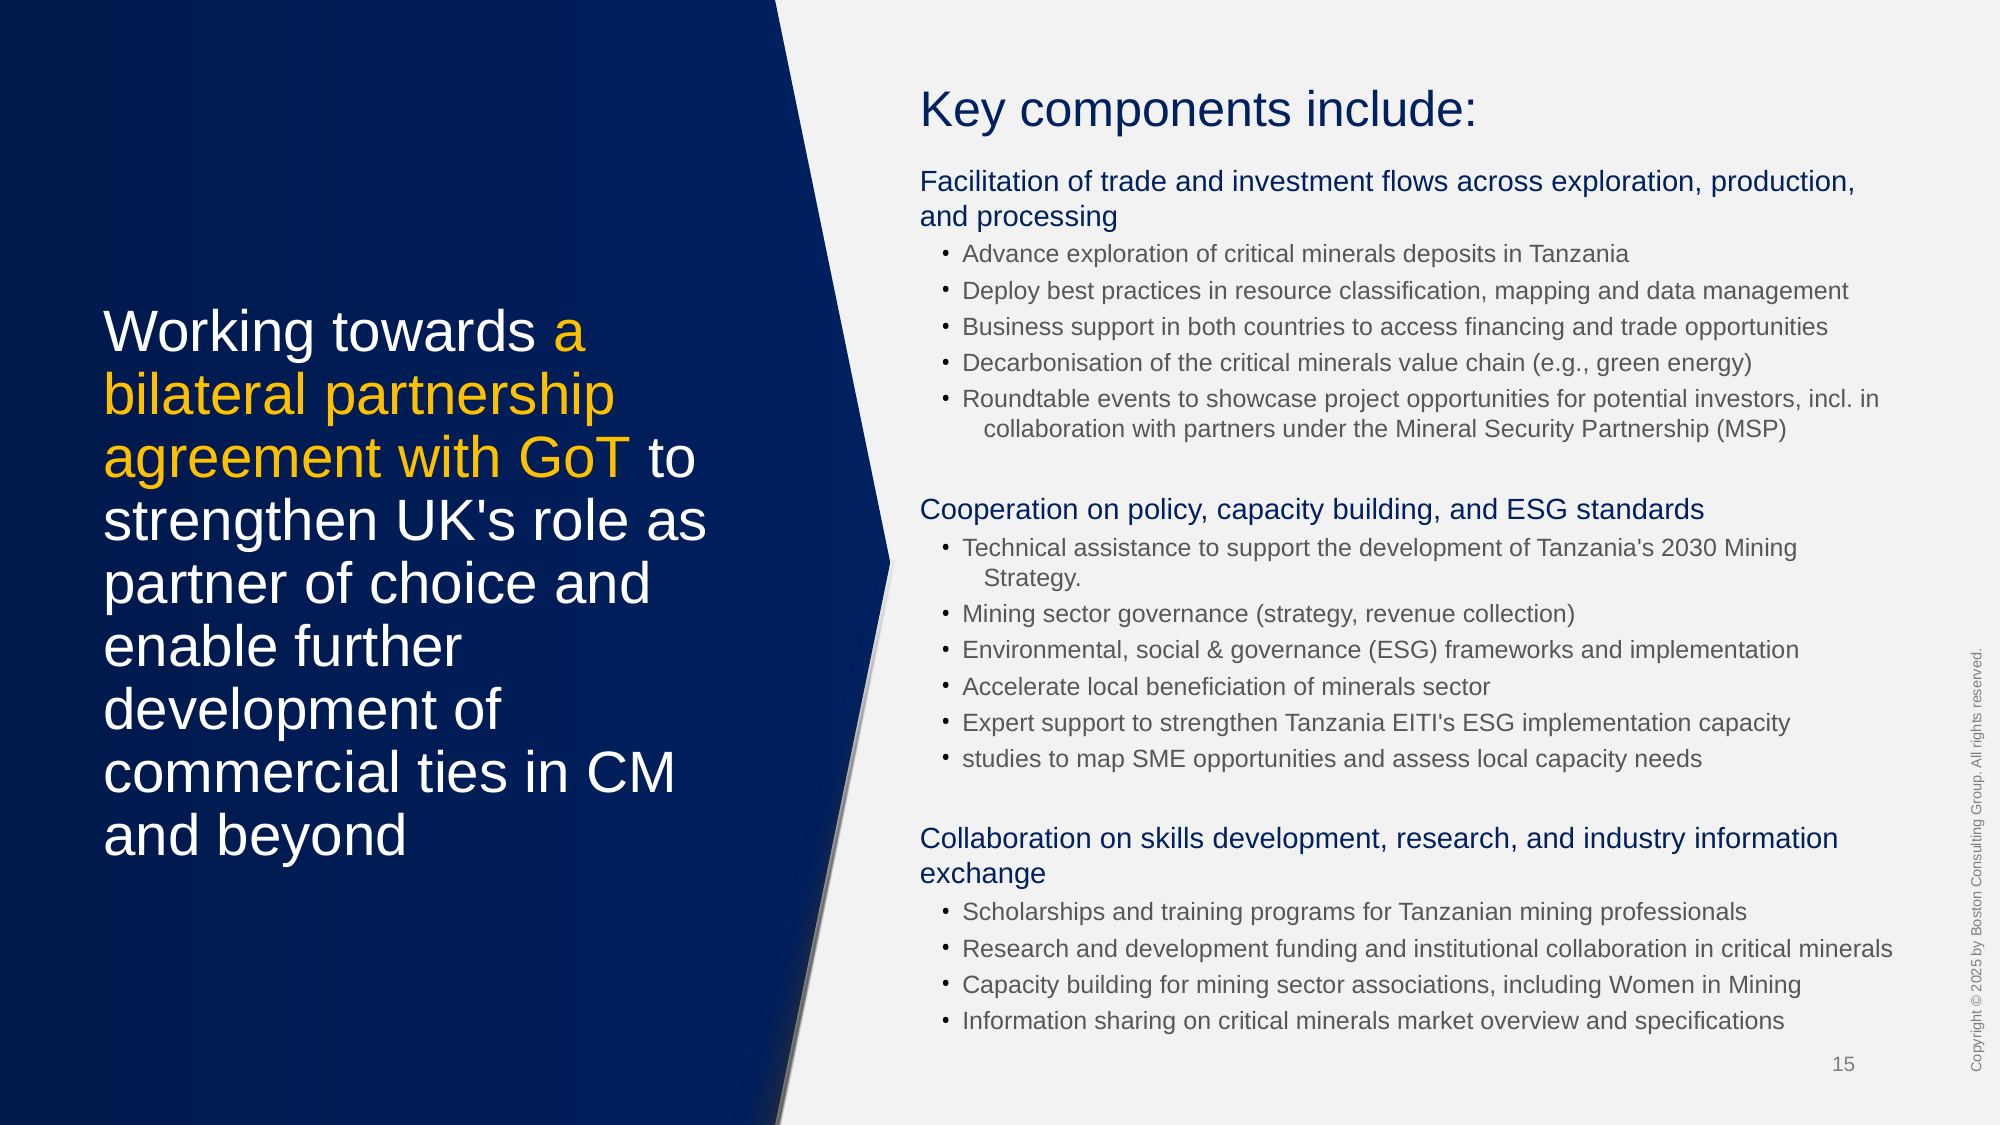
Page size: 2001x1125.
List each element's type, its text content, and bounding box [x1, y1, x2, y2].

title Working towards a bilateral partnership agreement with GoT to strengthen UK's role as partner of choice and enable further development of commercial ties in CM and beyond [103, 301, 770, 841]
text_box Facilitation of trade and investment flows across exploration, production, and processing Advance exploration of critical minerals deposits in Tanzania Deploy best practices in resource classification, mapping and data management Business support in both countries to access financing and trade opportunities Decarbonisation of the critical minerals value chain (e.g., green energy) Roundtable events to showcase project opportunities for potential investors, incl. in collaboration with partners under the Mineral Security Partnership (MSP) Cooperation on policy, capacity building, and ESG standards Technical assistance to support the development of Tanzania's 2030 Mining Strategy. Mining sector governance (strategy, revenue collection) Environmental, social & governance (ESG) frameworks and implementation Accelerate local beneficiation of minerals sector Expert support to strengthen Tanzania EITI's ESG implementation capacity studies to map SME opportunities and assess local capacity needs Collaboration on skills development, research, and industry information exchange Scholarships and training programs for Tanzanian mining professionals Research and development funding and institutional collaboration in critical minerals Capacity building for mining sector associations, including Women in Mining Information sharing on critical minerals market overview and specifications [919, 161, 1900, 1014]
text_box Key components include: [919, 55, 1912, 165]
